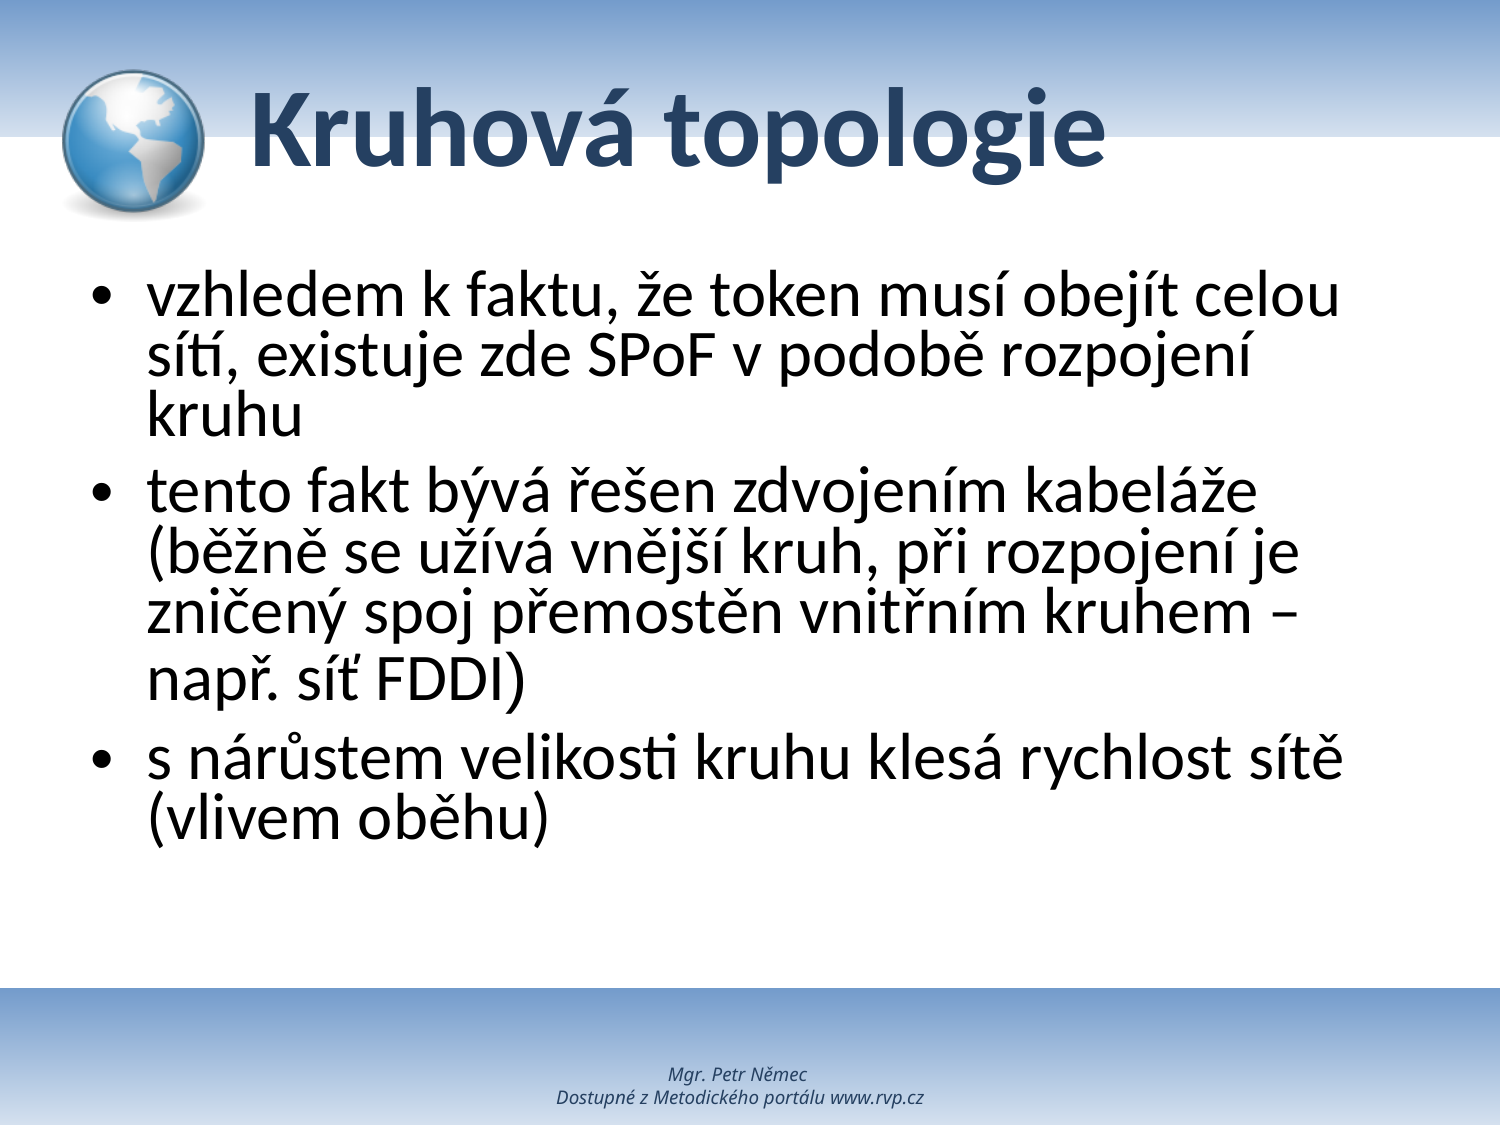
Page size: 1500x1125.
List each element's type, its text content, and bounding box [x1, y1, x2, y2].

list vzhledem k faktu, že token musí obejít celou sítí, existuje zde SPoF v podobě rozpojení kruhu tento fakt bývá řešen zdvojením kabeláže (běžně se užívá vnější kruh, při rozpojení je zničený spoj přemostěn vnitřním kruhem – např. síť FDDI) s nárůstem velikosti kruhu klesá rychlost sítě (vlivem oběhu) [75, 260, 1426, 1004]
title Kruhová topologie [235, 45, 1426, 233]
picture [56, 67, 211, 222]
